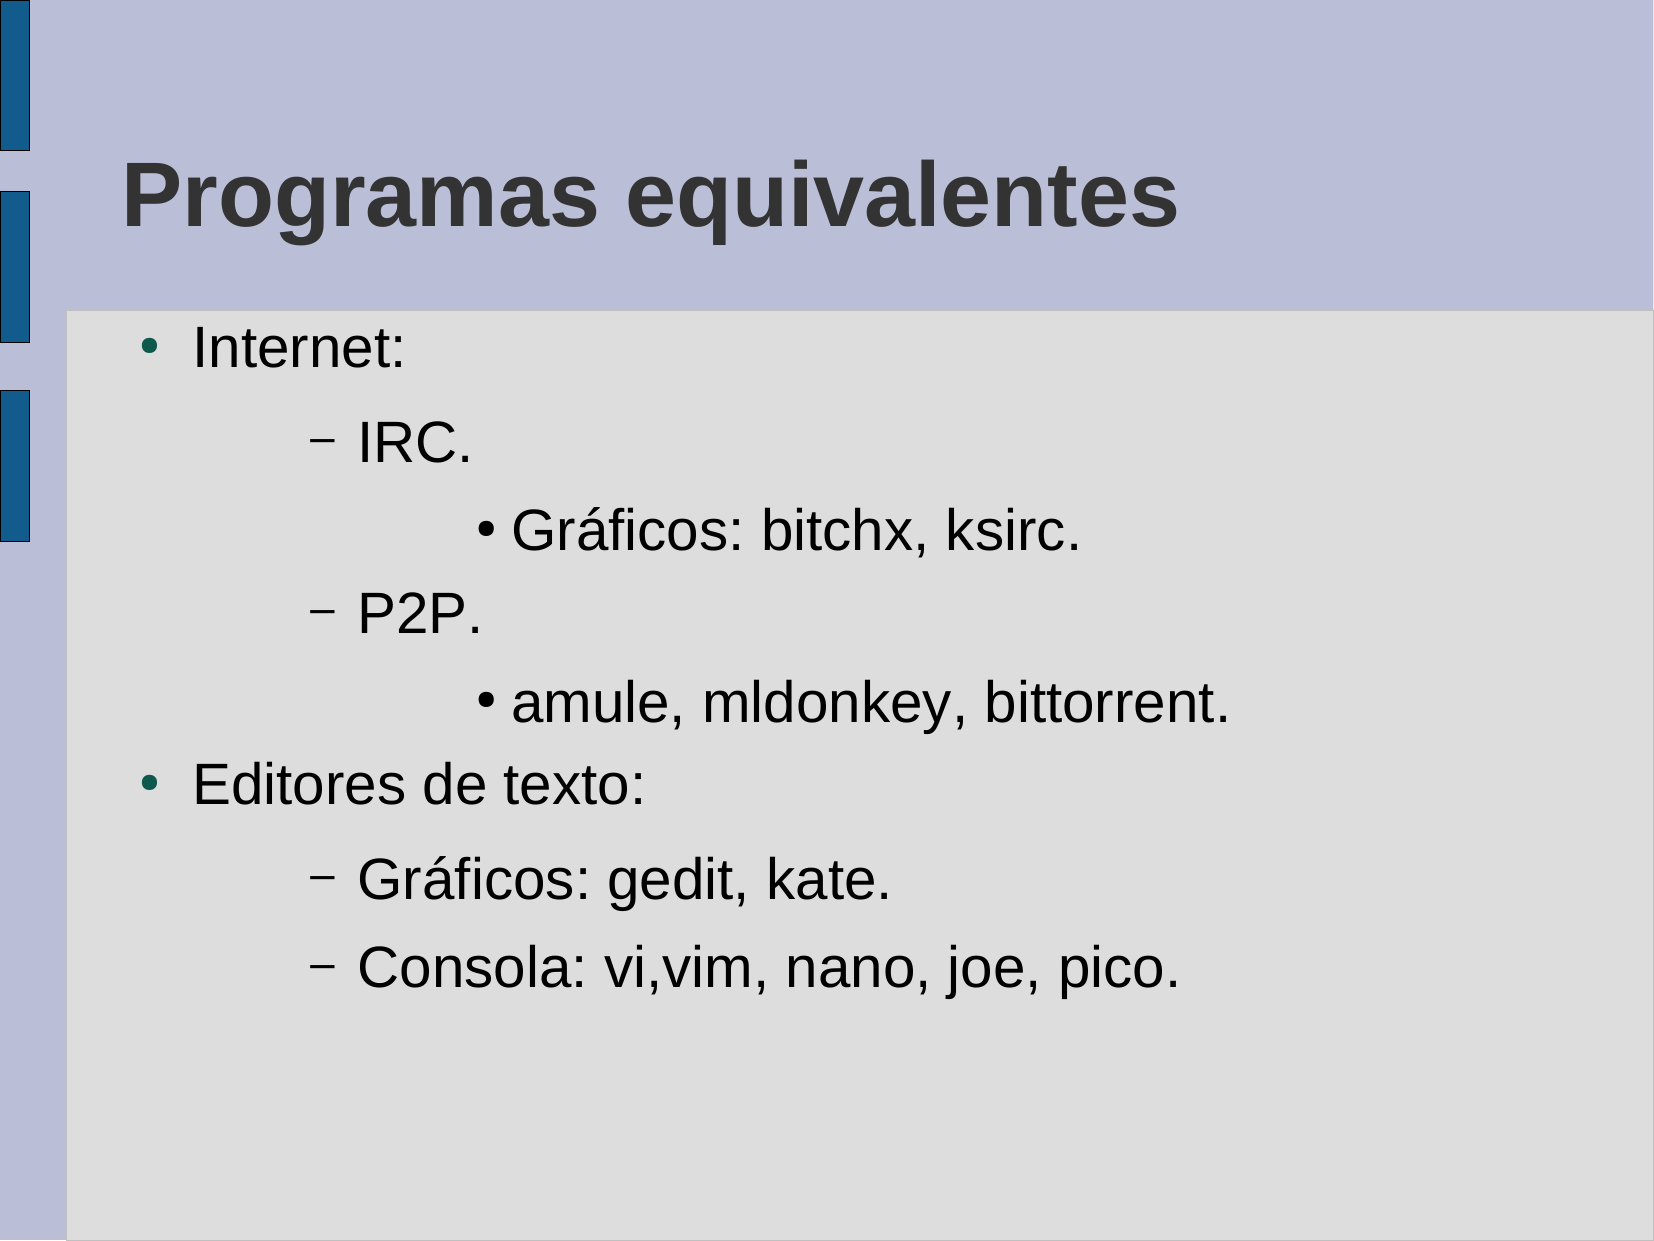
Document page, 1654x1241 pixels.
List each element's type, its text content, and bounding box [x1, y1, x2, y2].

list Internet: IRC. Gráficos: bitchx, ksirc. P2P. amule, mldonkey, bittorrent. Editores de texto: Gráficos: gedit, kate. Consola: vi,vim, nano, joe, pico. [121, 314, 1534, 1082]
title Programas equivalentes [121, 98, 1534, 291]
